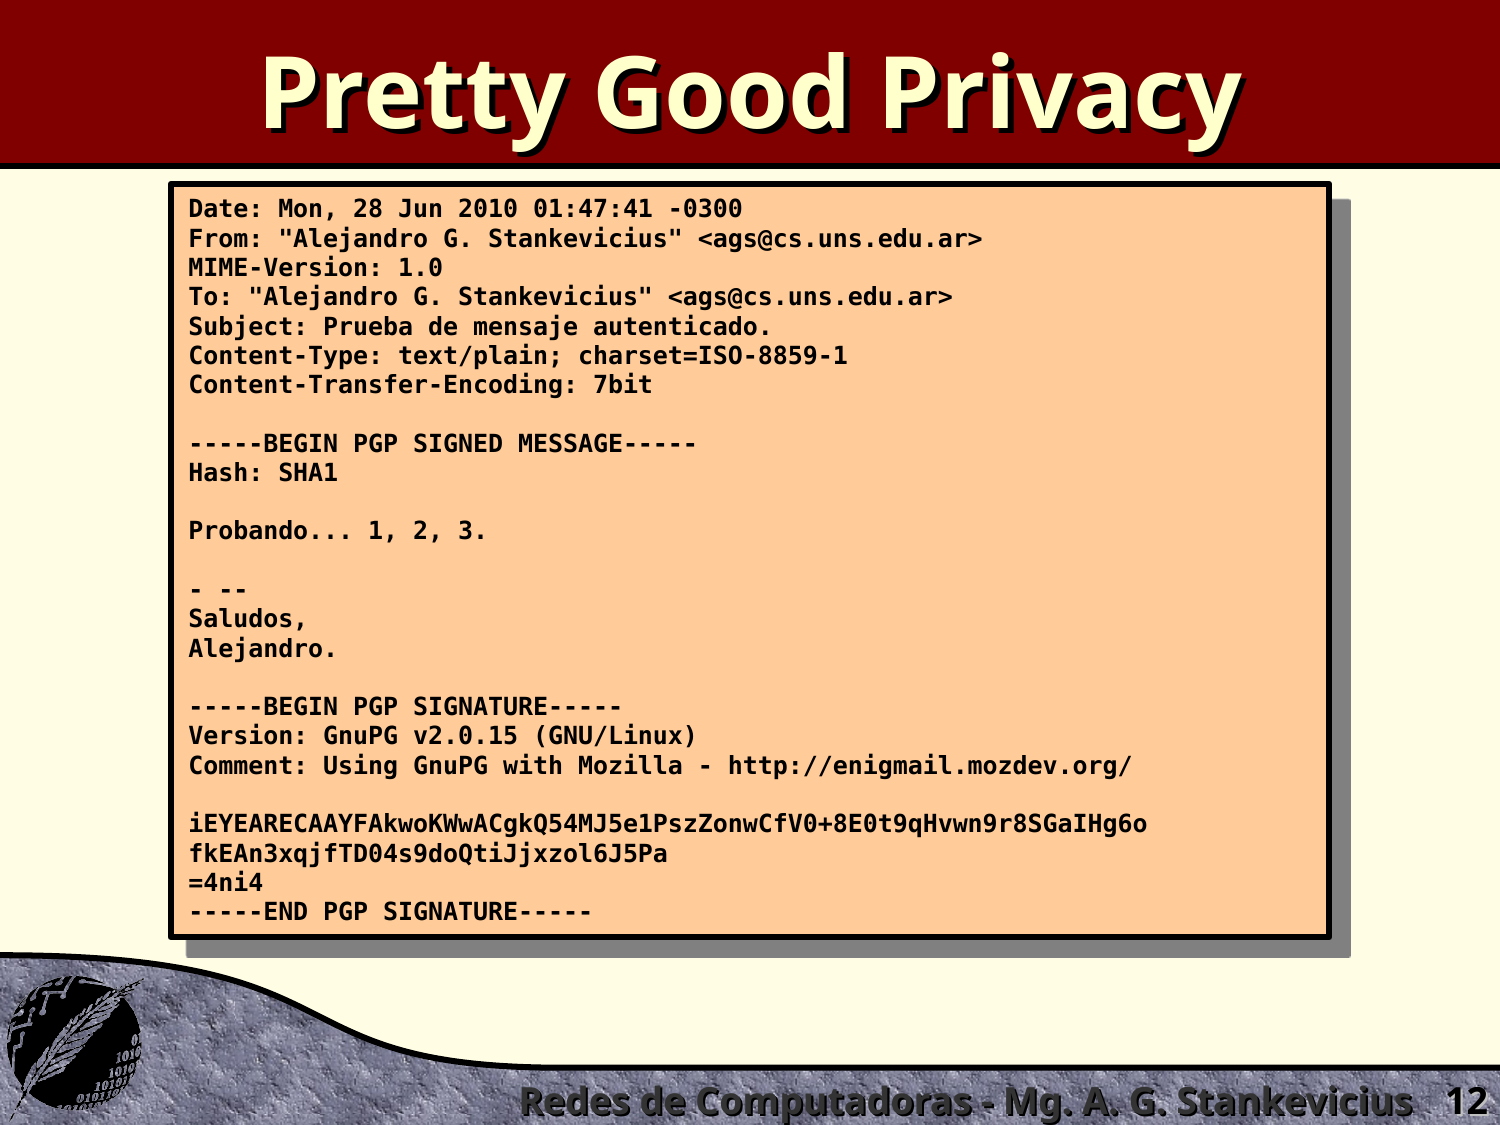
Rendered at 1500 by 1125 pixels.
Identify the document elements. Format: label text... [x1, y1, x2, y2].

picture [0, 959, 1500, 1125]
title Pretty Good Privacy [15, 5, 1485, 160]
picture [1047, 1100, 1054, 1110]
picture [790, 1100, 795, 1110]
text_box Date: Mon, 28 Jun 2010 01:47:41 -0300 From: "Alejandro G. Stankevicius" <ags@cs.uns.edu.ar> MIME-Version: 1.0 To: "Alejandro G. Stankevicius" <ags@cs.uns.edu.ar> Subject: Prueba de mensaje autenticado. Content-Type: text/plain; charset=ISO-8859-1 Content-Transfer-Encoding: 7bit -----BEGIN PGP SIGNED MESSAGE----- Hash: SHA1 Probando... 1, 2, 3. - -- Saludos, Alejandro. -----BEGIN PGP SIGNATURE----- Version: GnuPG v2.0.15 (GNU/Linux) Comment: Using GnuPG with Mozilla - http://enigmail.mozdev.org/ iEYEARECAAYFAkwoKWwACgkQ54MJ5e1PszZonwCfV0+8E0t9qHvwn9r8SGaIHg6o fkEAn3xqjfTD04s9doQtiJjxzol6J5Pa =4ni4 -----END PGP SIGNATURE----- [170, 184, 1330, 938]
